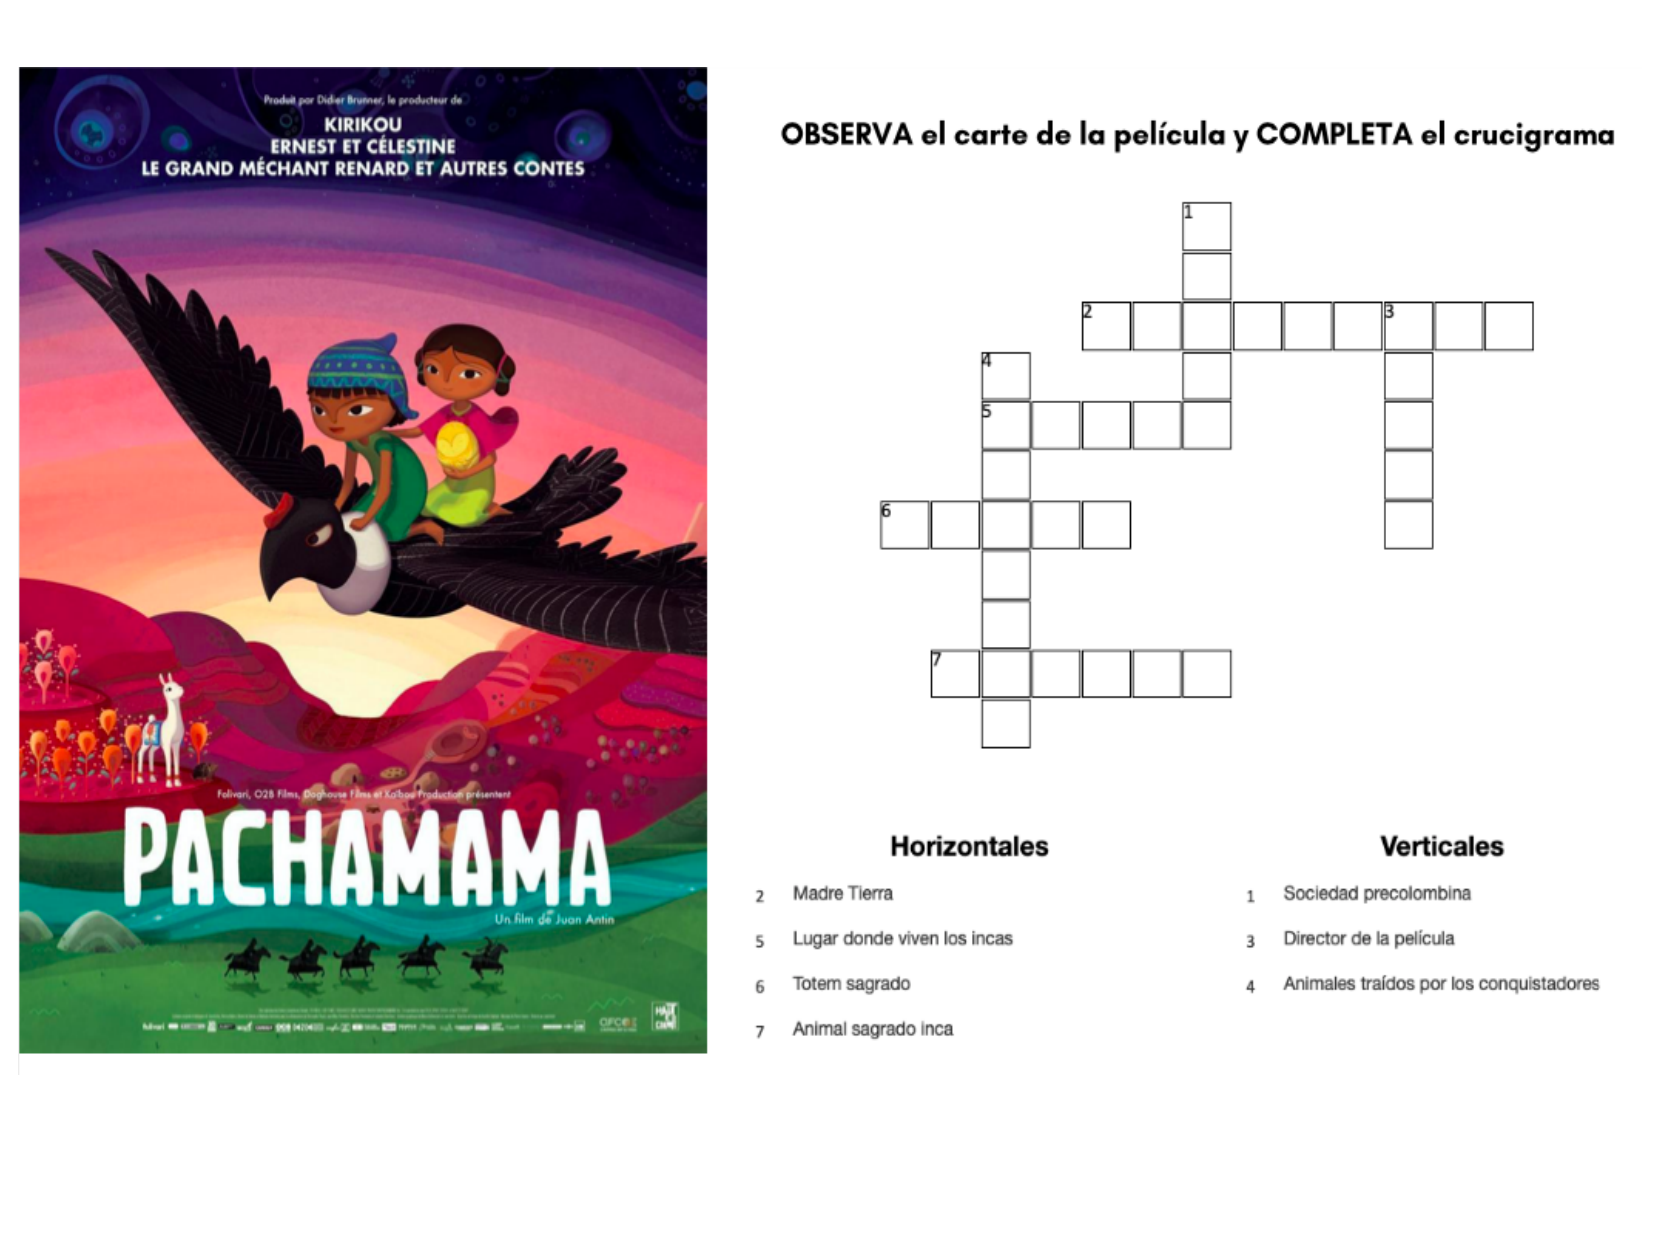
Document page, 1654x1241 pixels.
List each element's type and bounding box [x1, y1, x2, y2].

picture [18, 67, 1642, 1075]
